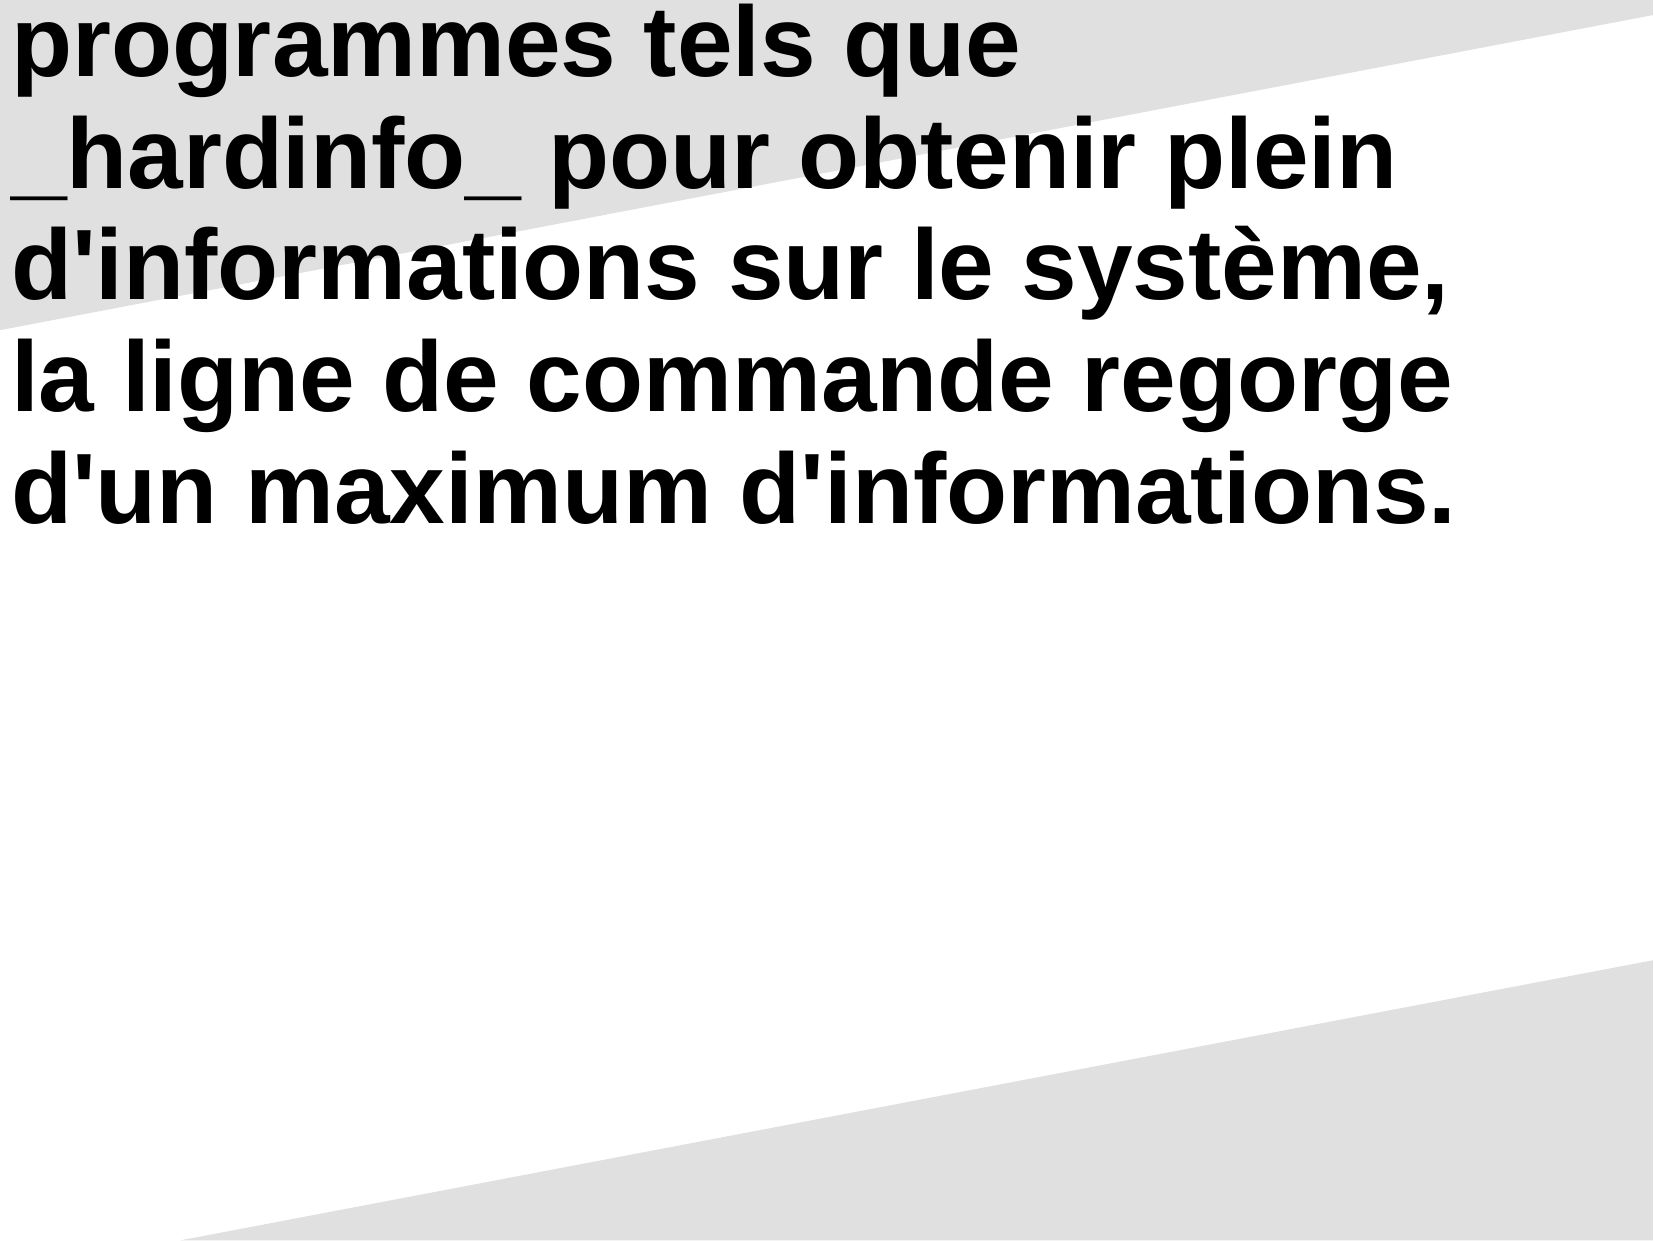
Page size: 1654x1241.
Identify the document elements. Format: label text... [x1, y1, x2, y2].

title Même s'il existe des programmes tels que _hardinfo_ pour obtenir plein d'informations sur le système, la ligne de commande regorge d'un maximum d'informations. [11, 0, 1499, 545]
